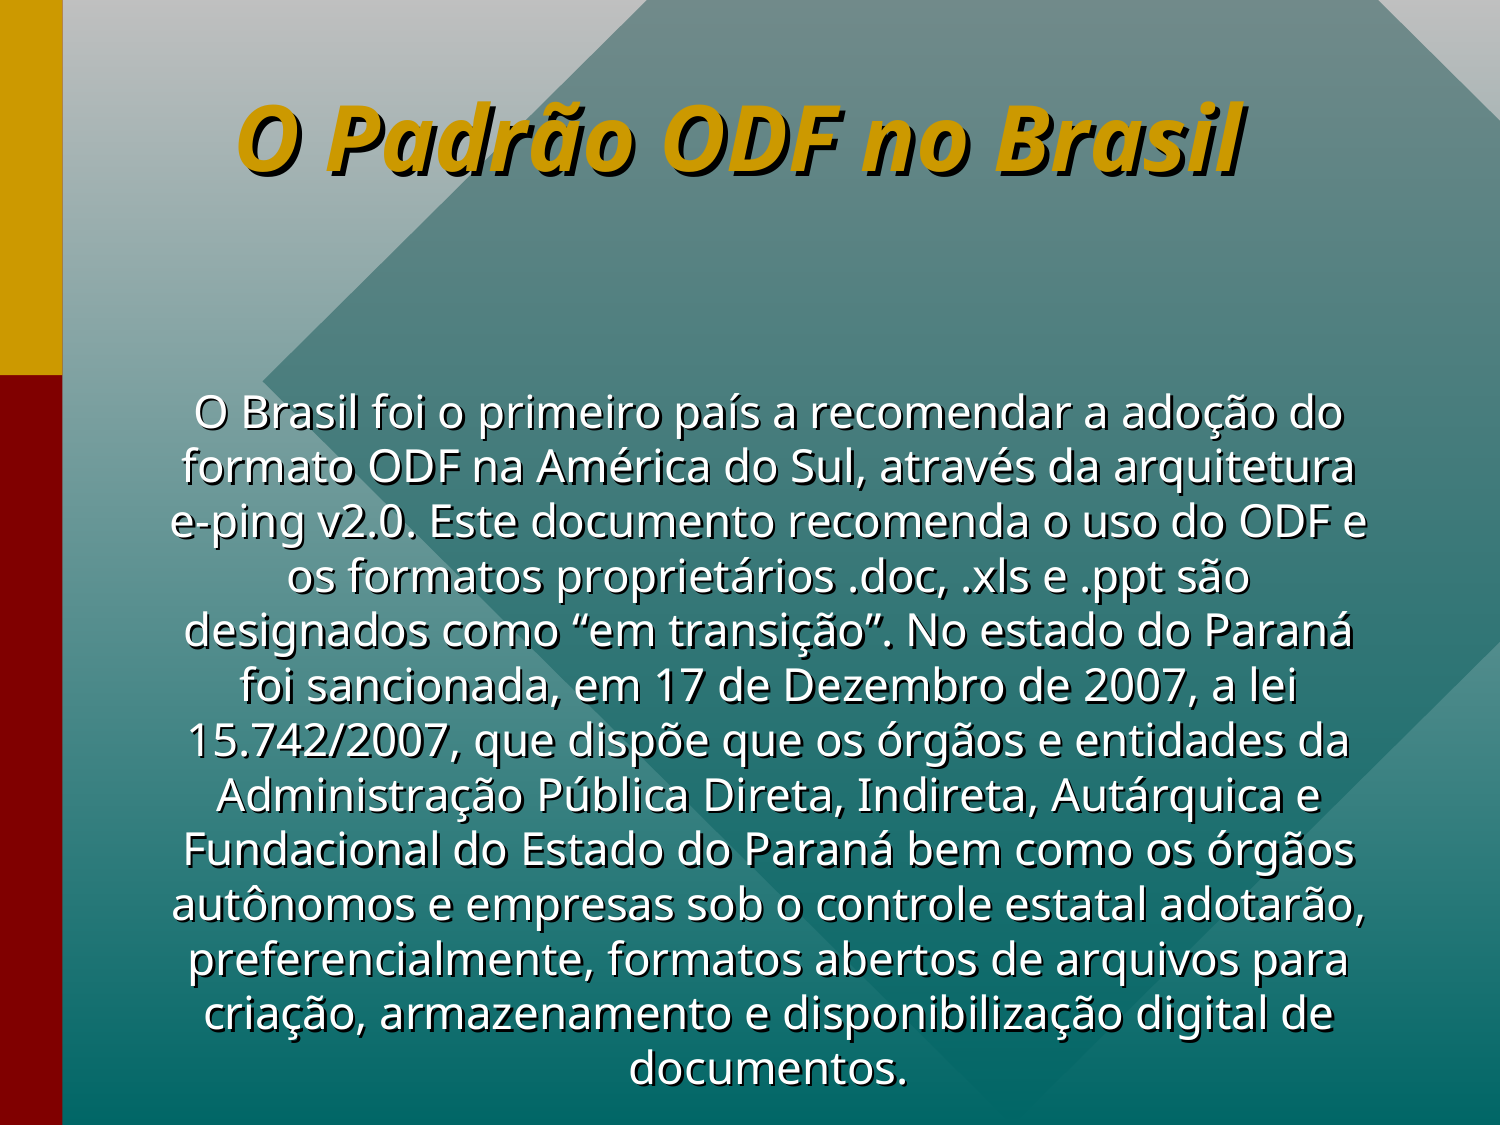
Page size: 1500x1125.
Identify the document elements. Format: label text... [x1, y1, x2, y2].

list O Brasil foi o primeiro país a recomendar a adoção do formato ODF na América do Sul, através da arquitetura e-ping v2.0. Este documento recomenda o uso do ODF e os formatos proprietários .doc, .xls e .ppt são designados como “em transição”. No estado do Paraná foi sancionada, em 17 de Dezembro de 2007, a lei 15.742/2007, que dispõe que os órgãos e entidades da Administração Pública Direta, Indireta, Autárquica e Fundacional do Estado do Paraná bem como os órgãos autônomos e empresas sob o controle estatal adotarão, preferencialmente, formatos abertos de arquivos para criação, armazenamento e disponibilização digital de documentos. [149, 375, 1388, 1118]
title O Padrão ODF no Brasil [150, 0, 1351, 292]
